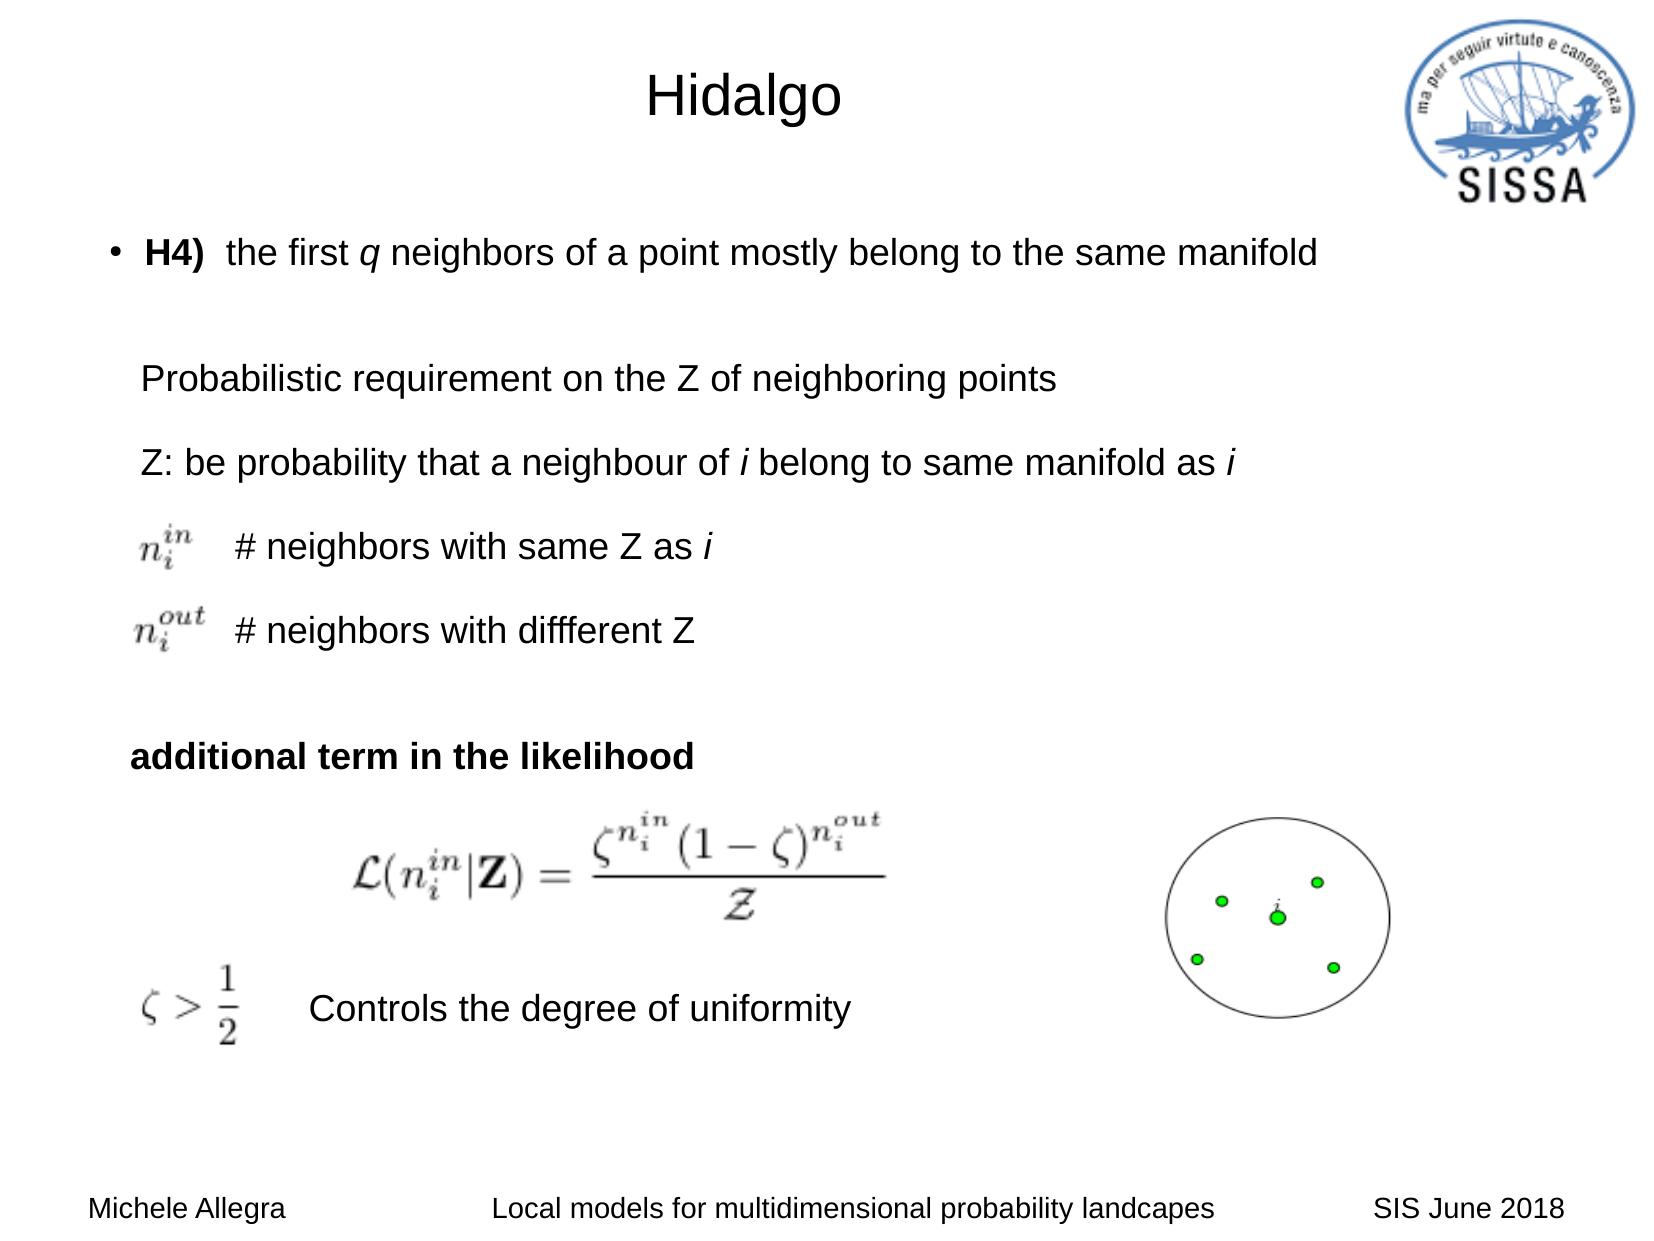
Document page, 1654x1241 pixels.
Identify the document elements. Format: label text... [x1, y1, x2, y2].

title Hidalgo [118, 44, 1371, 147]
picture [111, 957, 272, 1058]
picture [1121, 785, 1430, 1047]
title Michele Allegra Local models for multidimensional probability landcapes SIS June 2018 [82, 1171, 1571, 1241]
picture [1391, 16, 1652, 207]
subtitle [82, 198, 1571, 1111]
picture [315, 780, 924, 945]
picture [125, 598, 219, 668]
text_box H4) the first q neighbors of a point mostly belong to the same manifold Probabilistic requirement on the Z of neighboring points Ζ: be probability that a neighbour of i belong to same manifold as i # neighbors with same Z as i # neighbors with diffferent Z additional term in the likelihood Controls the degree of uniformity [94, 224, 1394, 1121]
picture [120, 513, 202, 583]
